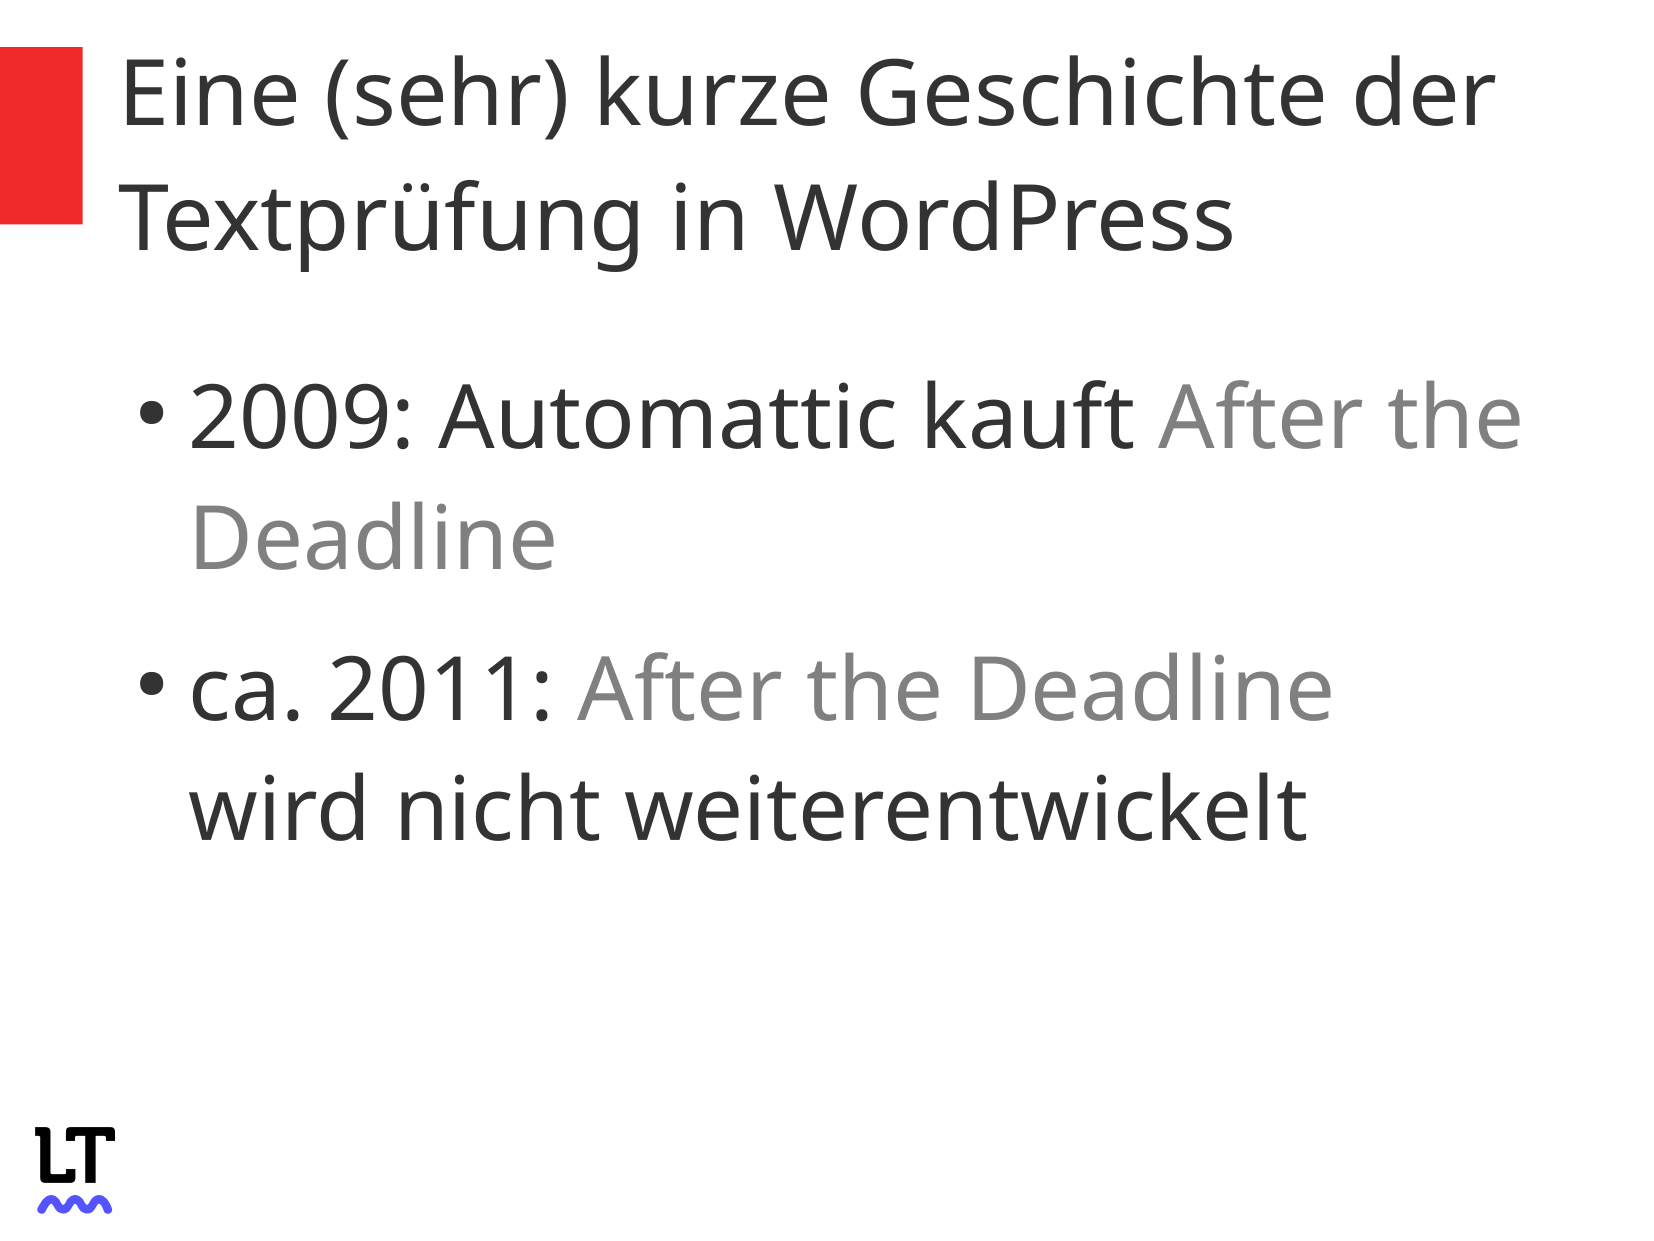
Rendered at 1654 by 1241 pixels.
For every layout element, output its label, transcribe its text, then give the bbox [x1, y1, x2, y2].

list 2009: Automattic kauft After the Deadline ca. 2011: After the Deadline wird nicht weiterentwickelt [118, 354, 1536, 1074]
title Eine (sehr) kurze Geschichte der Textprüfung in WordPress [118, 49, 1571, 257]
picture [11, 1110, 138, 1235]
